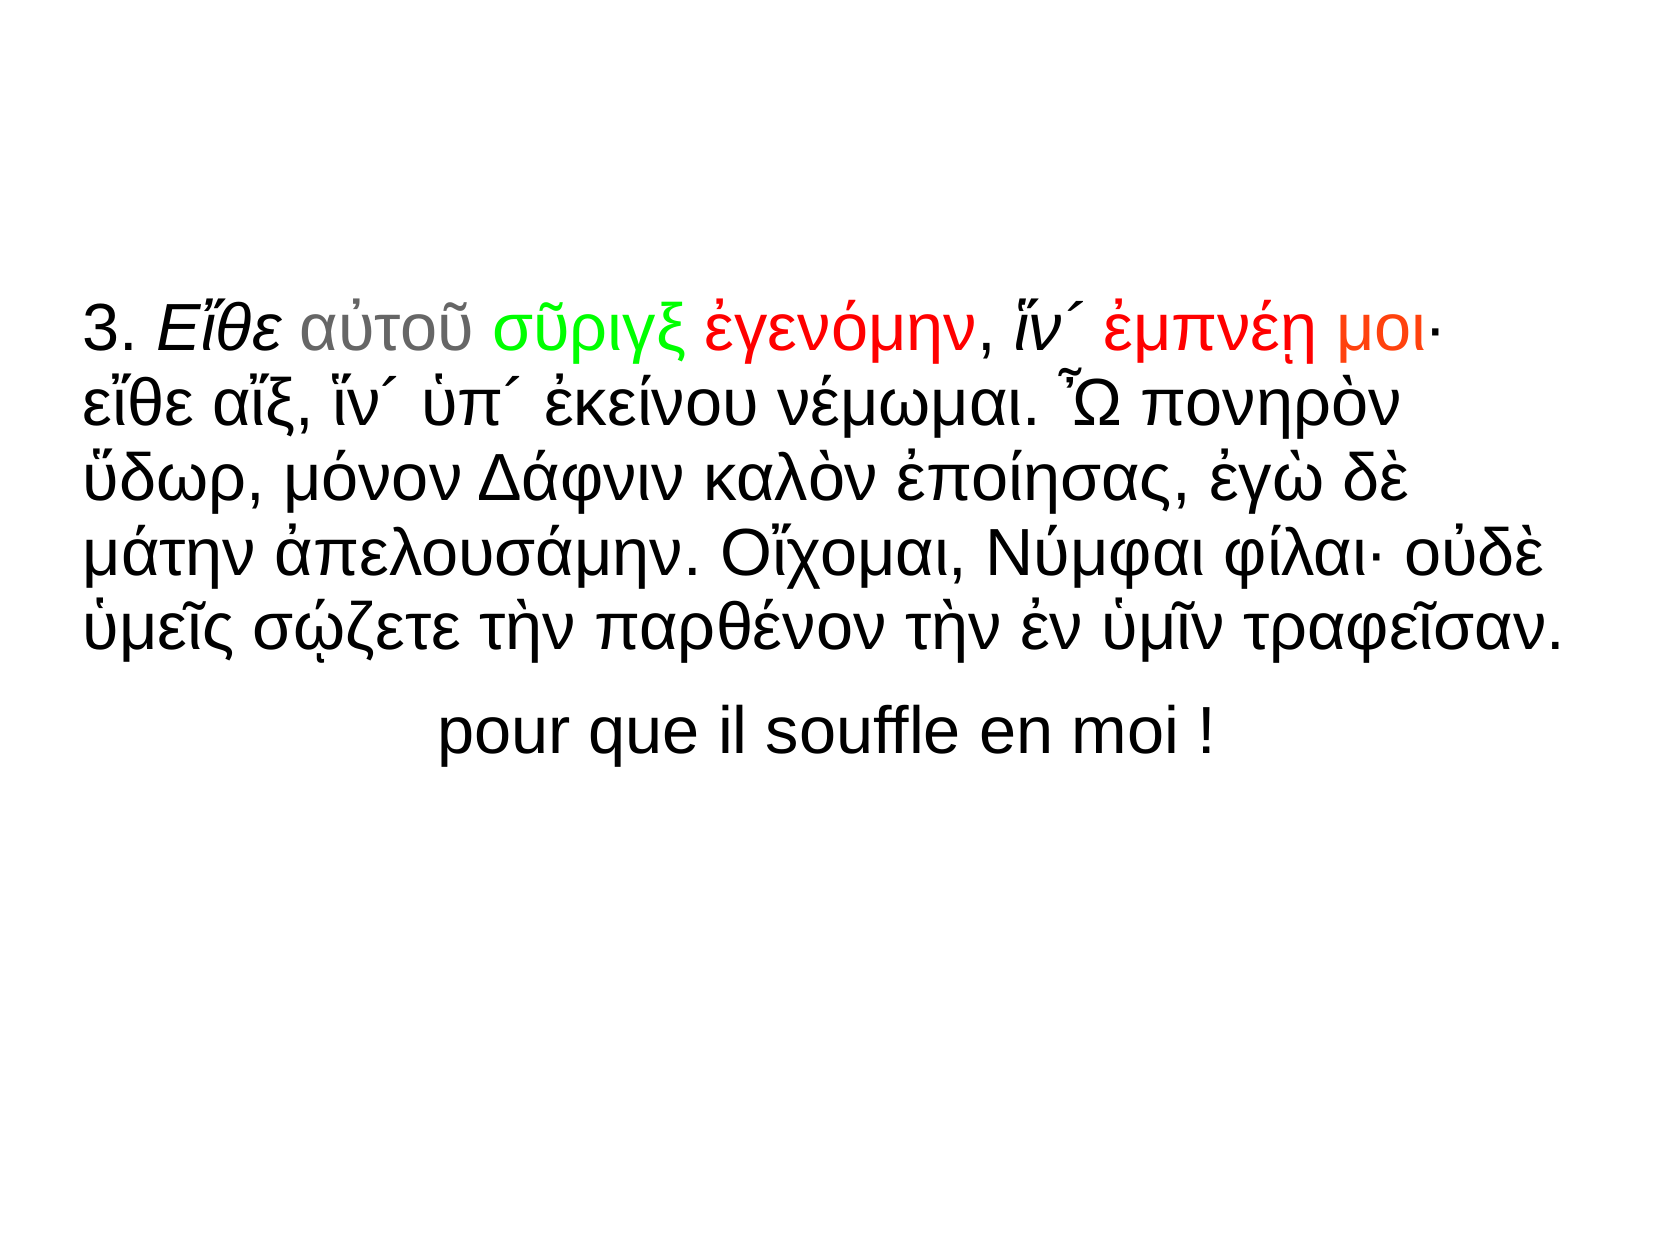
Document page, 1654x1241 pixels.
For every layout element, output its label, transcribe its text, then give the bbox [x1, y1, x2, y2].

list 3. Εἴθε αὐτοῦ σῦριγξ ἐγενόμην, ἵν´ ἐμπνέῃ μοι· εἴθε αἴξ, ἵν´ ὑπ´ ἐκείνου νέμωμαι. Ὦ πονηρὸν ὕδωρ, μόνον Δάφνιν καλὸν ἐποίησας, ἐγὼ δὲ μάτην ἀπελουσάμην. Οἴχομαι, Νύμφαι φίλαι· οὐδὲ ὑμεῖς σῴζετε τὴν παρθένον τὴν ἐν ὑμῖν τραφεῖσαν. pour que il souffle en moi ! [82, 290, 1571, 1109]
